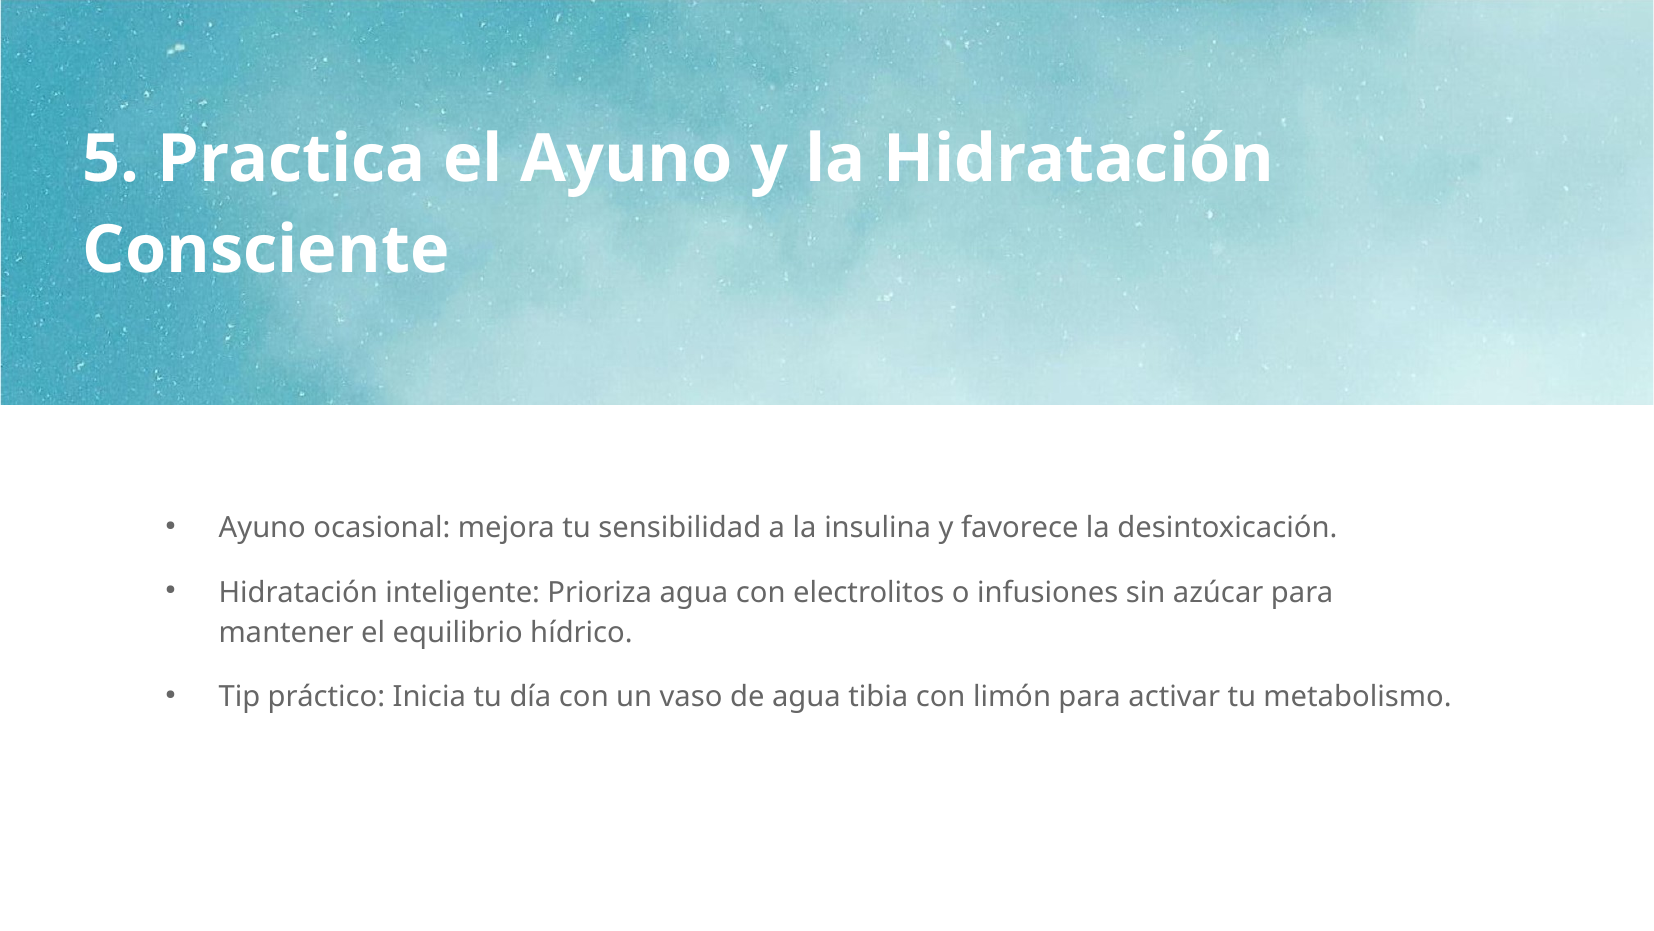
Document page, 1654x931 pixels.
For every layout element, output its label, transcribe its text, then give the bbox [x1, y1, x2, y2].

title 5. Practica el Ayuno y la Hidratación Consciente [82, 53, 1571, 349]
list Ayuno ocasional: mejora tu sensibilidad a la insulina y favorece la desintoxicación. Hidratación inteligente: Prioriza agua con electrolitos o infusiones sin azúcar para mantener el equilibrio hídrico. Tip práctico: Inicia tu día con un vaso de agua tibia con limón para activar tu metabolismo. [147, 413, 1477, 857]
picture [2, 1, 1653, 405]
